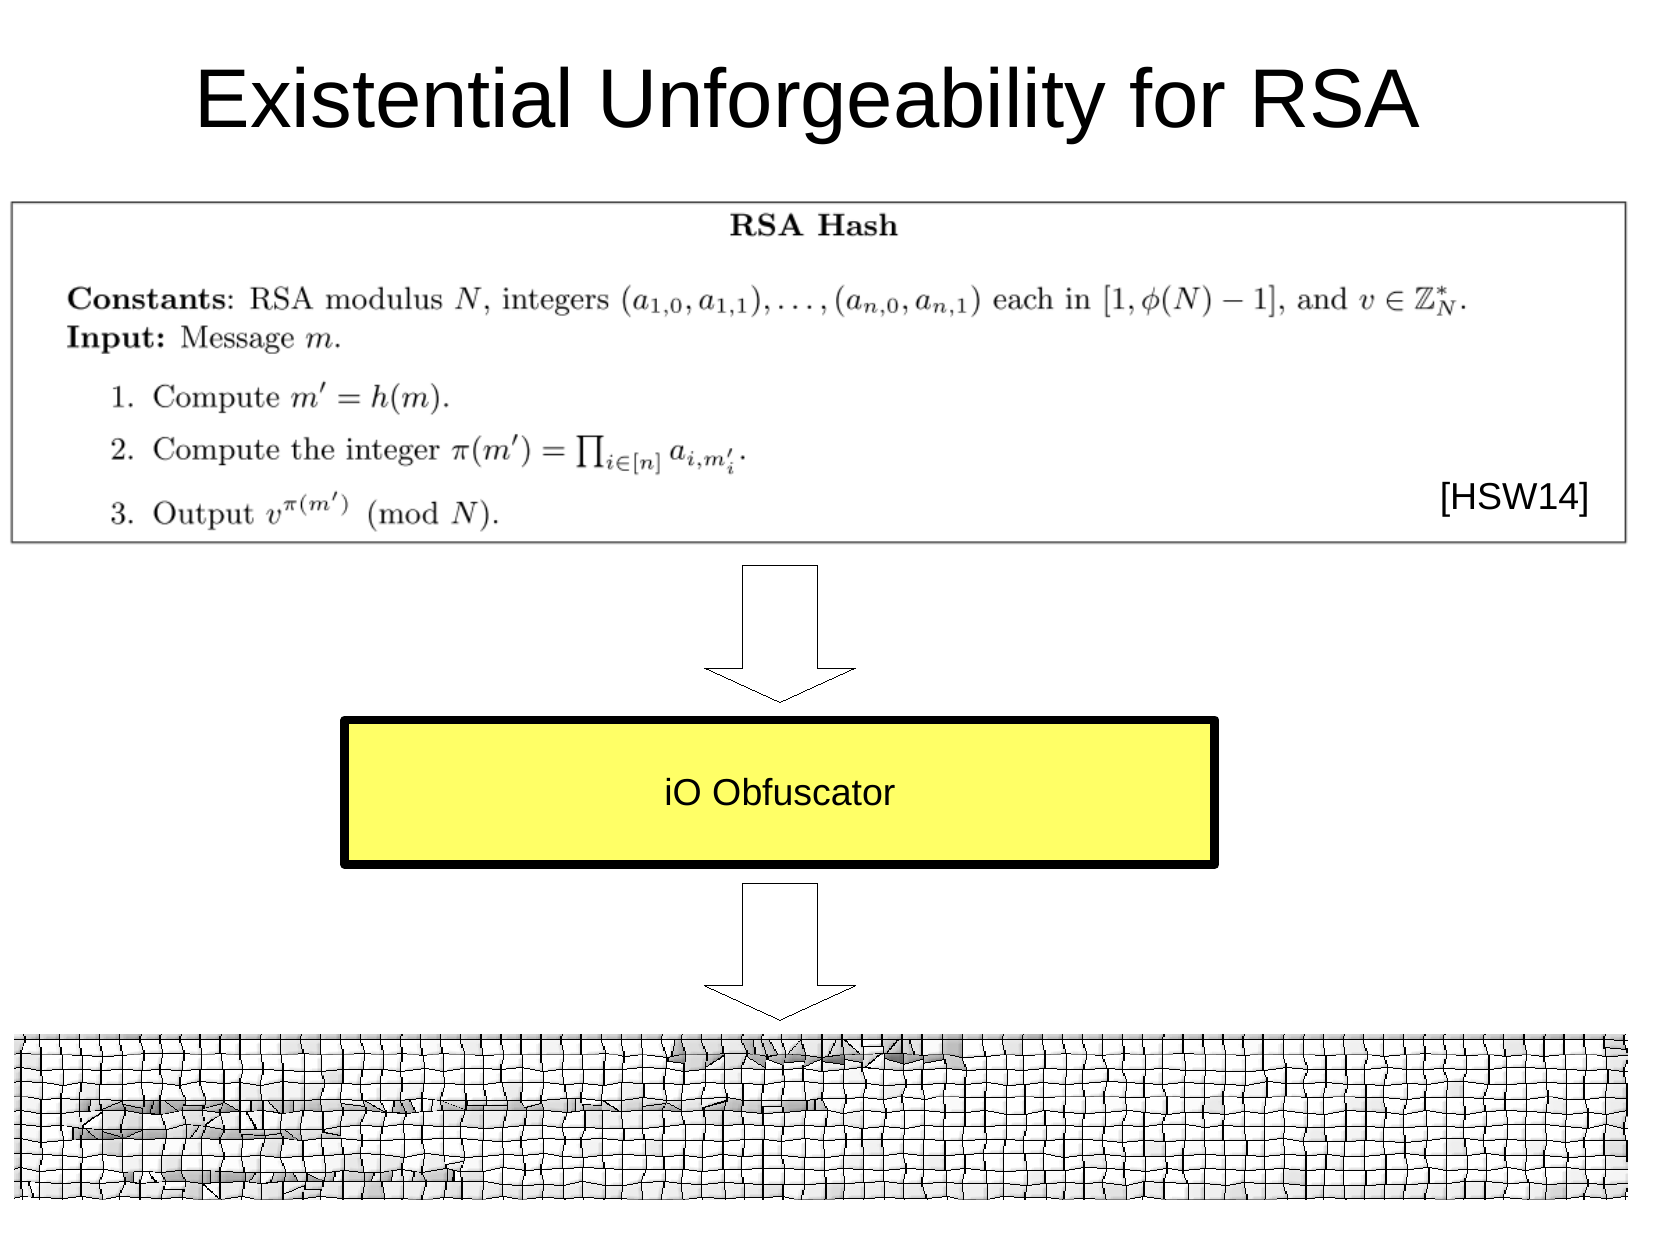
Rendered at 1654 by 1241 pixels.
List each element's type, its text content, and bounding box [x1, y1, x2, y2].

text_box Existential Unforgeability for RSA [180, 45, 1441, 154]
text_box [704, 565, 856, 703]
text_box [HSW14] [1425, 468, 1605, 526]
text_box iO Obfuscator [344, 720, 1215, 865]
text_box [704, 883, 856, 1021]
picture [14, 1034, 1628, 1201]
picture [2, 189, 1636, 550]
